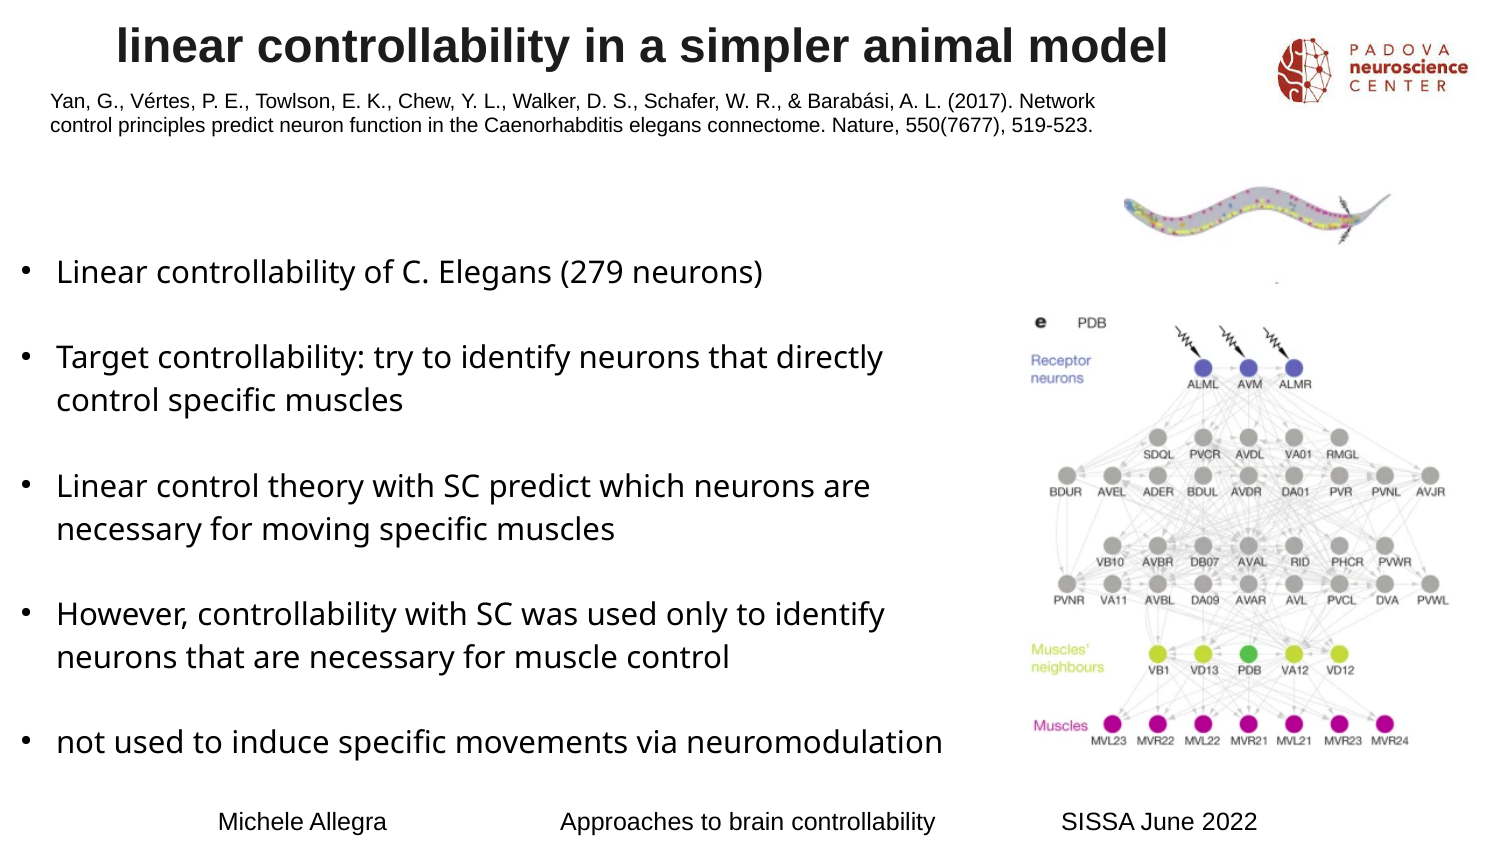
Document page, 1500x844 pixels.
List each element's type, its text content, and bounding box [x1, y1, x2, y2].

text_box Yan, G., Vértes, P. E., Towlson, E. K., Chew, Y. L., Walker, D. S., Schafer, W. R., & Barabási, A. L. (2017). Network control principles predict neuron function in the Caenorhabditis elegans connectome. Nature, 550(7677), 519-523. [35, 82, 1158, 168]
picture [1015, 295, 1479, 768]
text_box linear controllability in a simpler animal model [0, 0, 1337, 95]
picture [1268, 10, 1476, 123]
text_box Linear controllability of C. Elegans (279 neurons) Target controllability: try to identify neurons that directly control specific muscles Linear control theory with SC predict which neurons are necessary for moving specific muscles However, controllability with SC was used only to identify neurons that are necessary for muscle control not used to induce specific movements via neuromodulation [5, 242, 975, 844]
text_box Michele Allegra Approaches to brain controllability SISSA June 2022 [975, 794, 1415, 844]
picture [1124, 174, 1406, 284]
